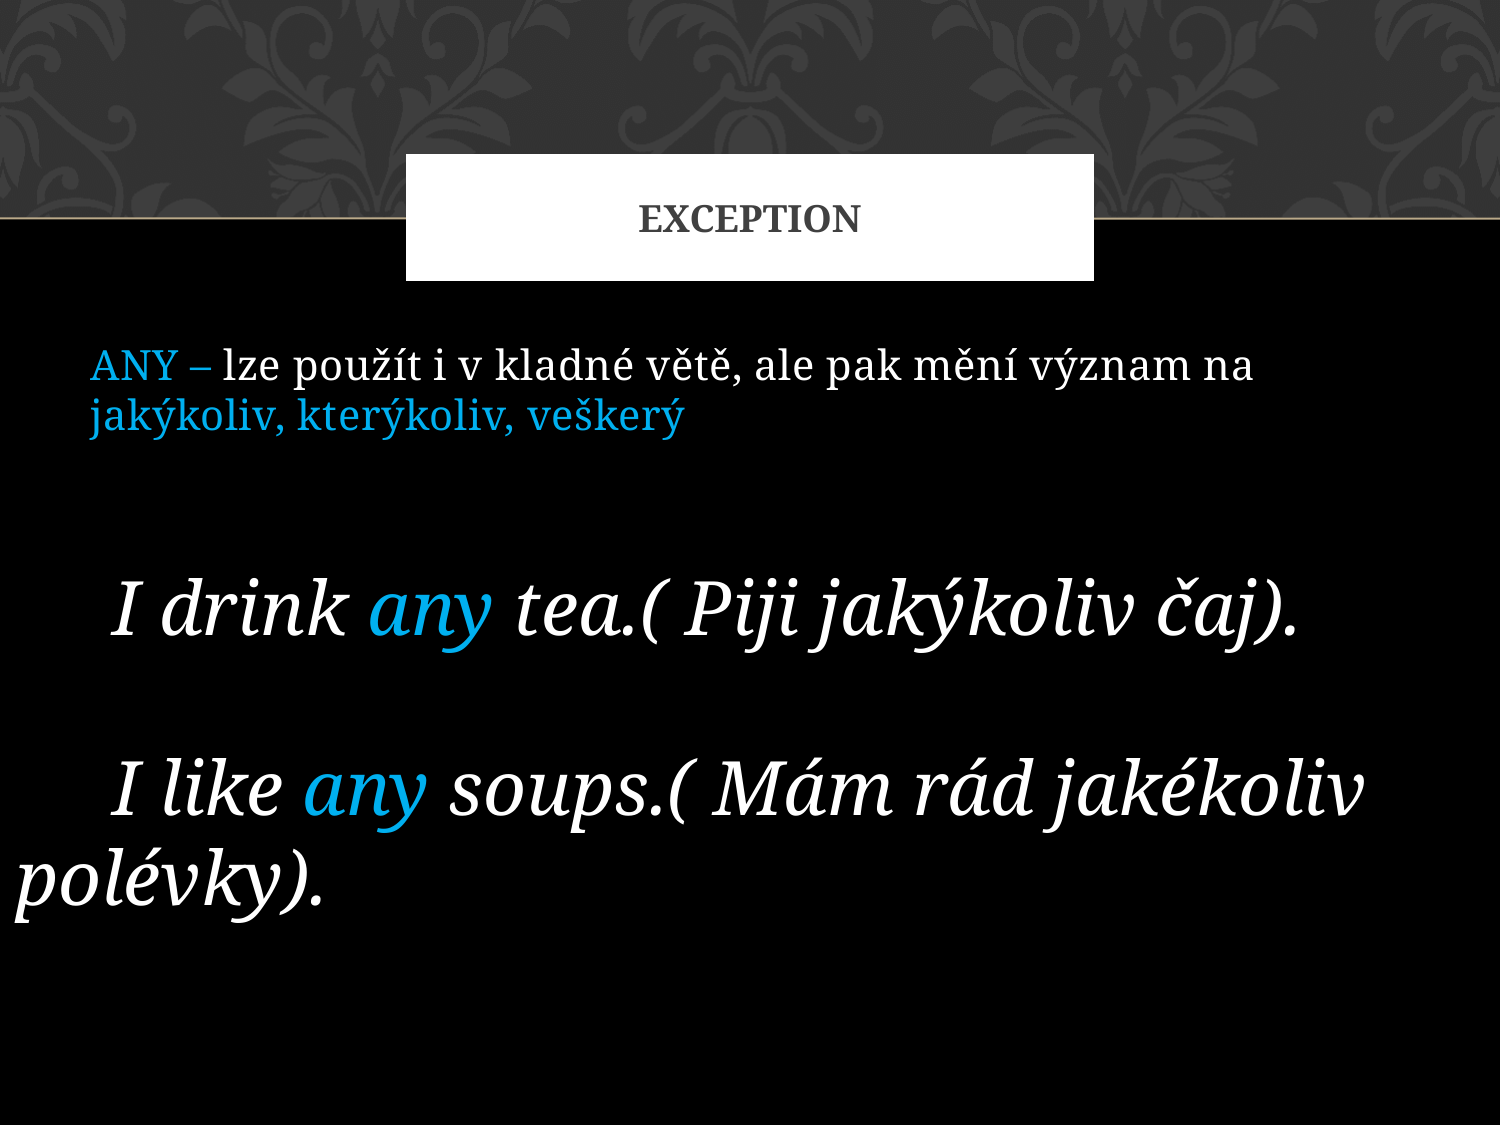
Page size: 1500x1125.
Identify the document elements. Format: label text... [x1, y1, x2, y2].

title Exception [412, 159, 1088, 275]
list ANY – lze použít i v kladné větě, ale pak mění význam na jakýkoliv, kterýkoliv, veškerý [75, 331, 1426, 373]
text_box I drink any tea.( Piji jakýkoliv čaj). I like any soups.( Mám rád jakékoliv polévky). [0, 373, 1482, 1018]
